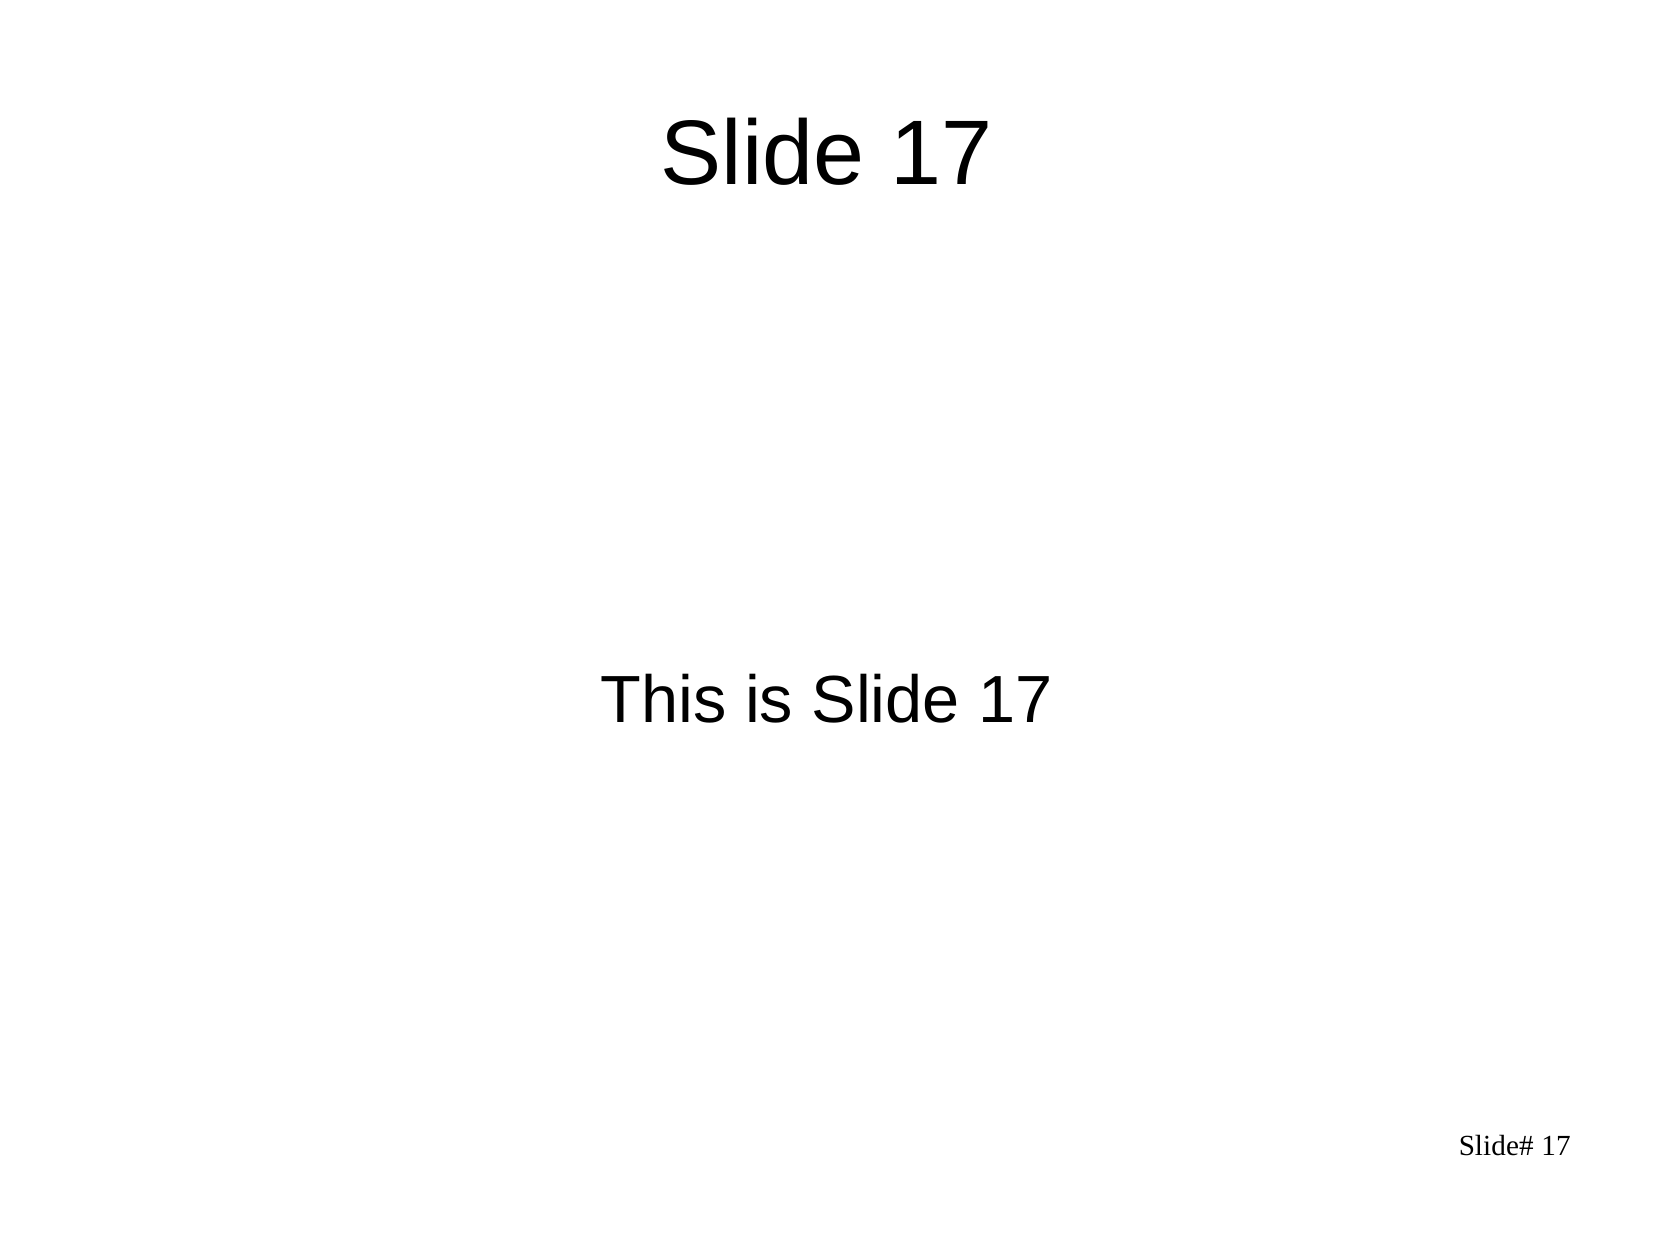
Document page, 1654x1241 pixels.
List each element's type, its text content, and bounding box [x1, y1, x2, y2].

title Slide 17 [82, 49, 1571, 257]
subtitle This is Slide 17 [82, 290, 1571, 1109]
